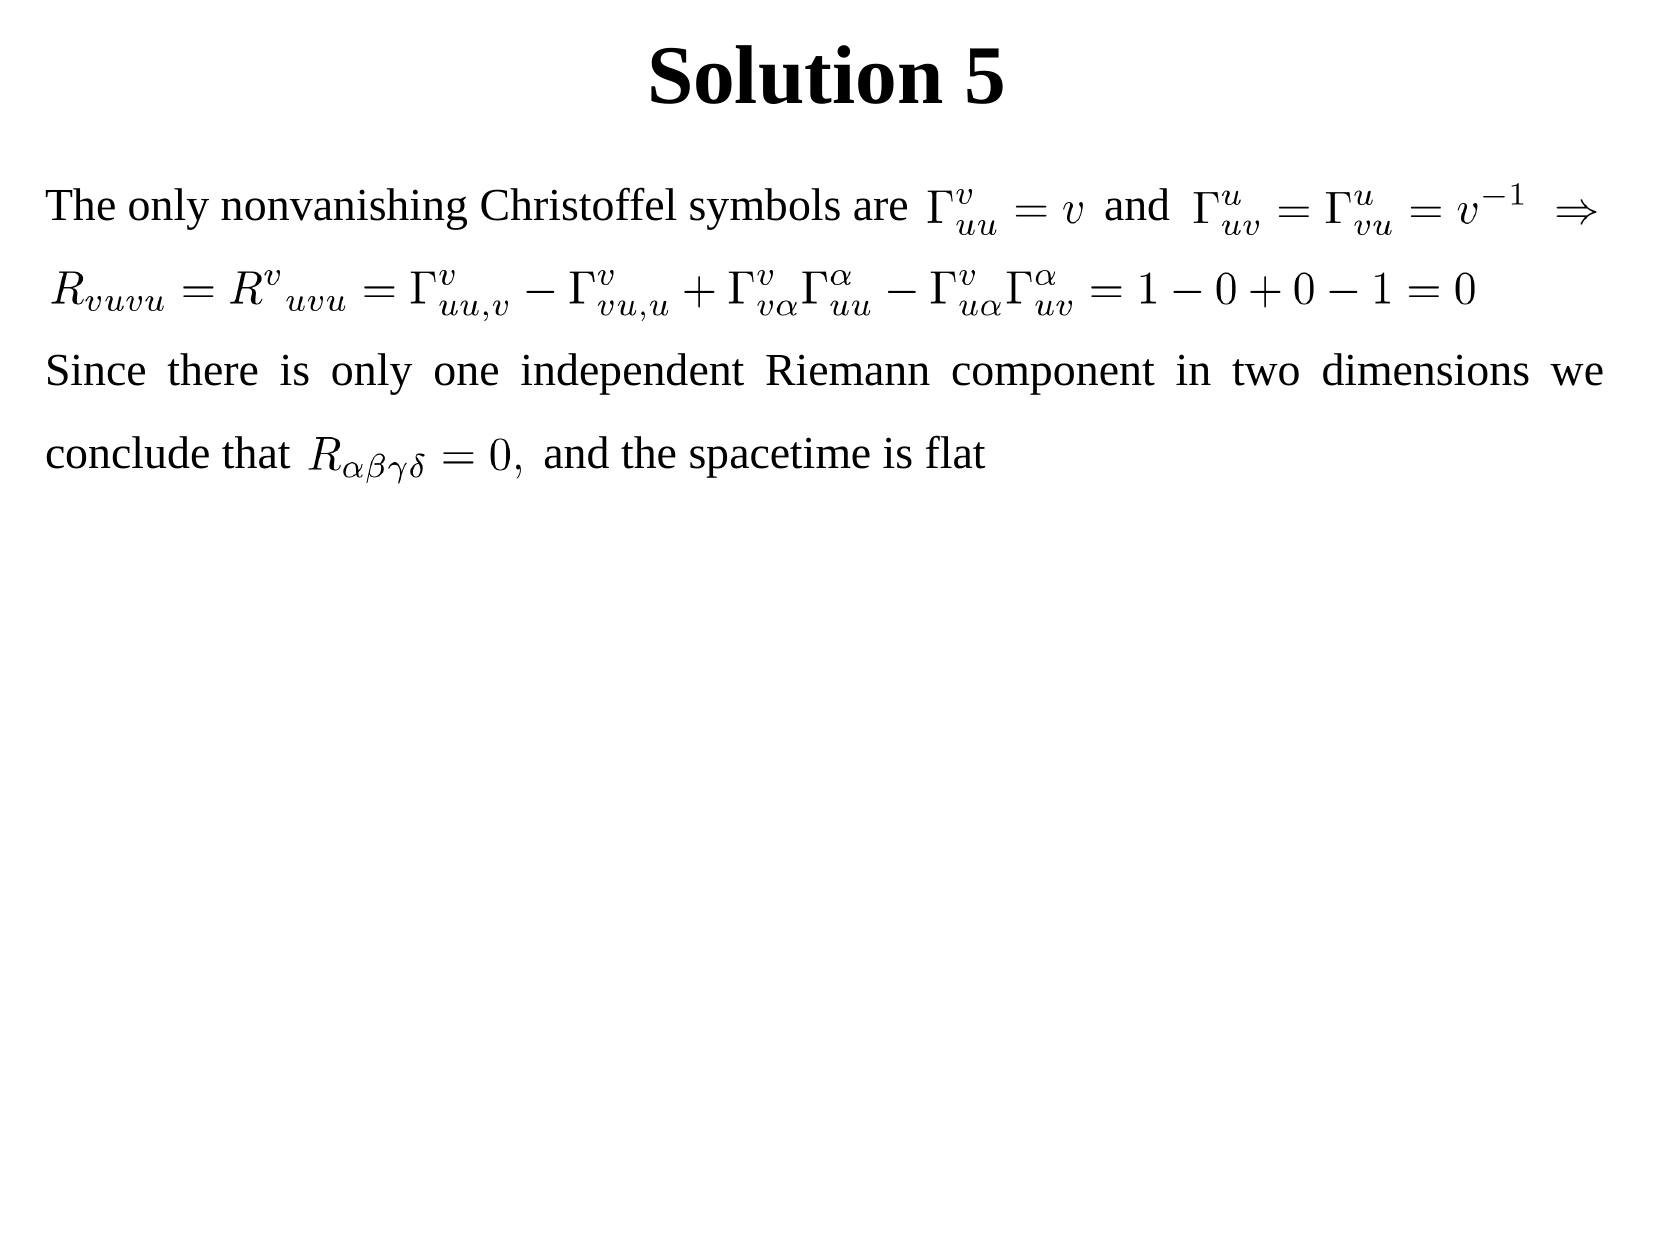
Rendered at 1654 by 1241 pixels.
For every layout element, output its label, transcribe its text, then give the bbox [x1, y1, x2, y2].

picture [927, 188, 1083, 235]
title Solution 5 [82, 25, 1571, 115]
picture [308, 437, 521, 484]
picture [51, 269, 1475, 321]
picture [1193, 183, 1597, 235]
list The only nonvanishing Christoffel symbols are and Since there is only one independent Riemann component in two dimensions we conclude that and the spacetime is flat [45, 147, 1606, 478]
